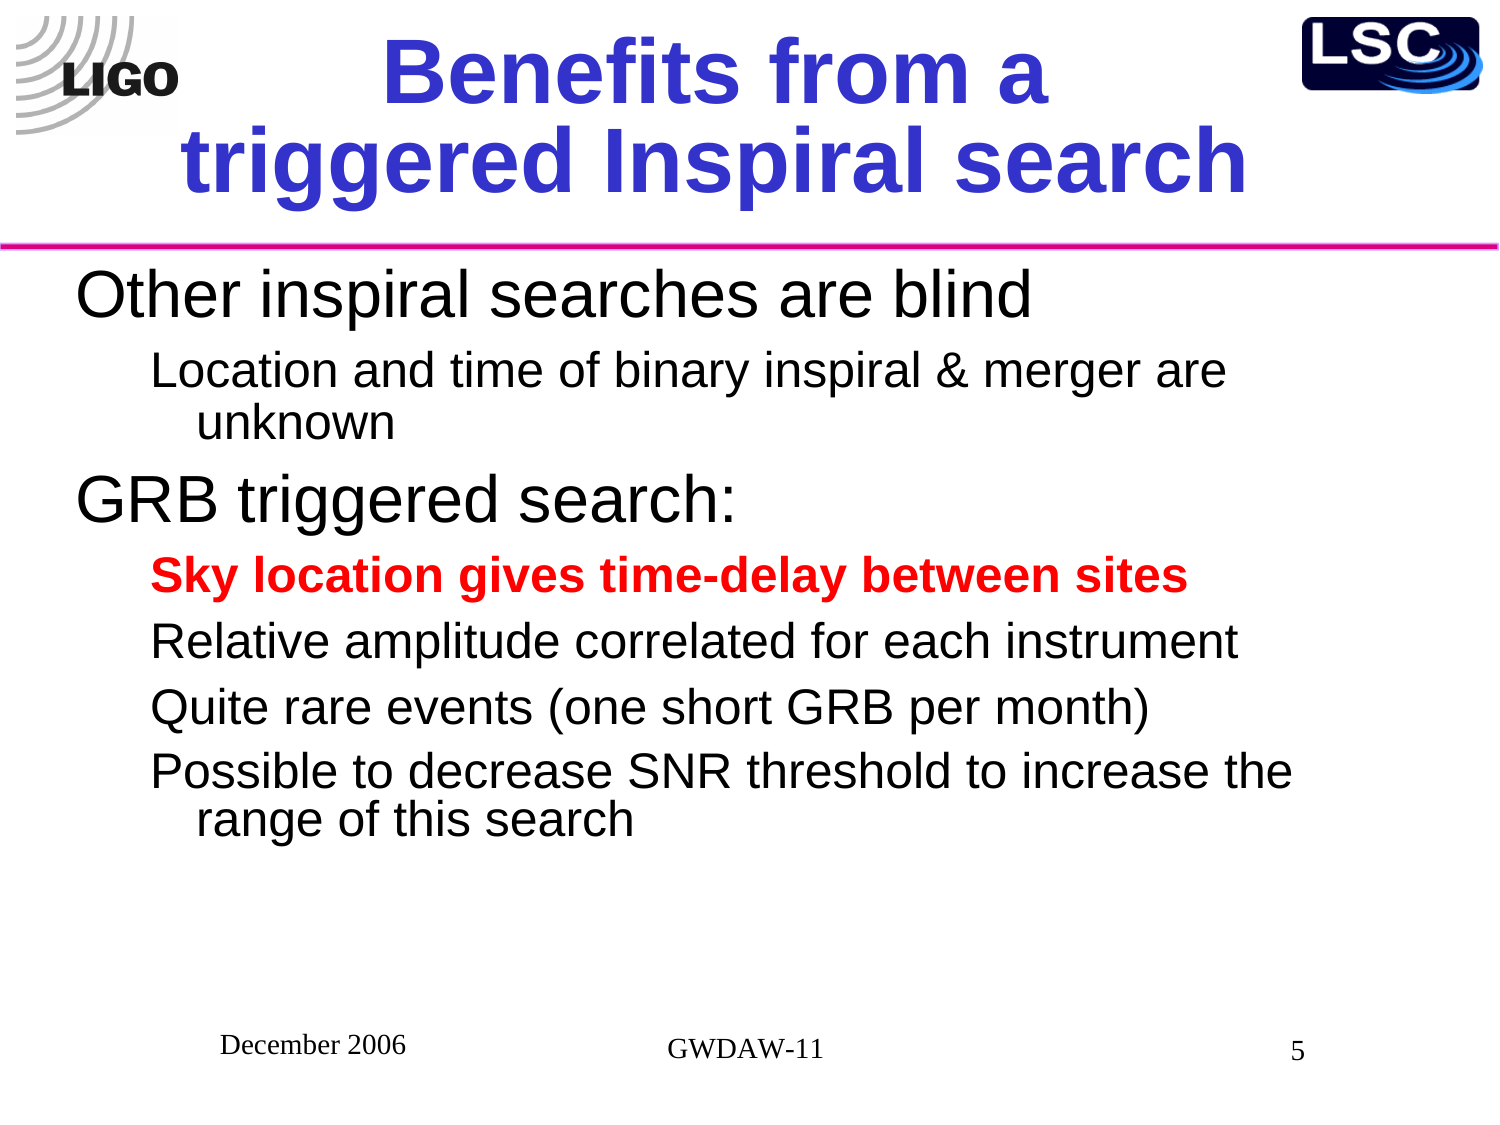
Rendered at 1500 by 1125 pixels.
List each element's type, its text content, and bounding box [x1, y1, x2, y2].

picture [1302, 17, 1483, 94]
list Other inspiral searches are blind Location and time of binary inspiral & merger are unknown GRB triggered search: Sky location gives time-delay between sites Relative amplitude correlated for each instrument Quite rare events (one short GRB per month) Possible to decrease SNR threshold to increase the range of this search [75, 262, 1425, 1019]
title Benefits from a triggered Inspiral search [172, 0, 1259, 251]
